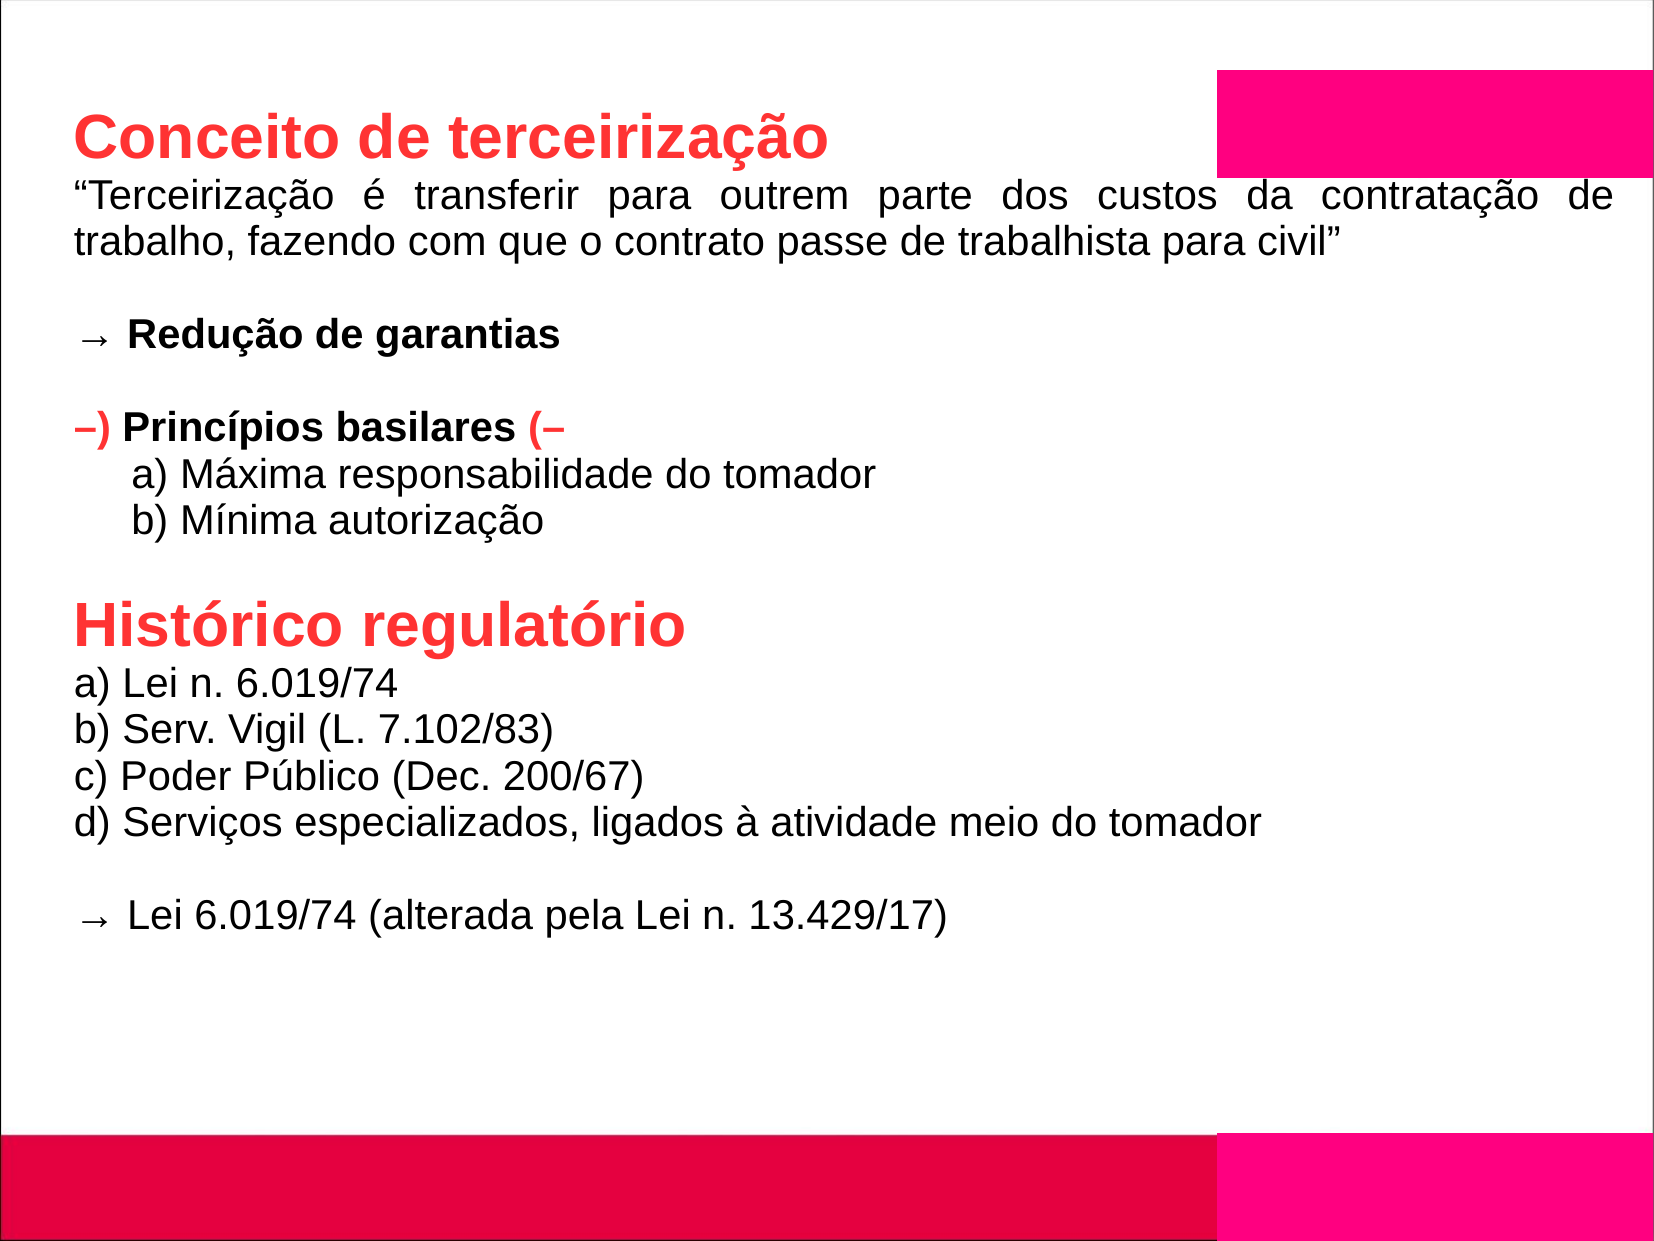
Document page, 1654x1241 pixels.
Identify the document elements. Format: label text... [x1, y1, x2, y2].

picture [0, 0, 1654, 1241]
text_box Conceito de terceirização “Terceirização é transferir para outrem parte dos custos da contratação de trabalho, fazendo com que o contrato passe de trabalhista para civil” → Redução de garantias –) Princípios basilares (– a) Máxima responsabilidade do tomador b) Mínima autorização Histórico regulatório a) Lei n. 6.019/74 b) Serv. Vigil (L. 7.102/83) c) Poder Público (Dec. 200/67) d) Serviços especializados, ligados à atividade meio do tomador → Lei 6.019/74 (alterada pela Lei n. 13.429/17) [59, 94, 1630, 1003]
